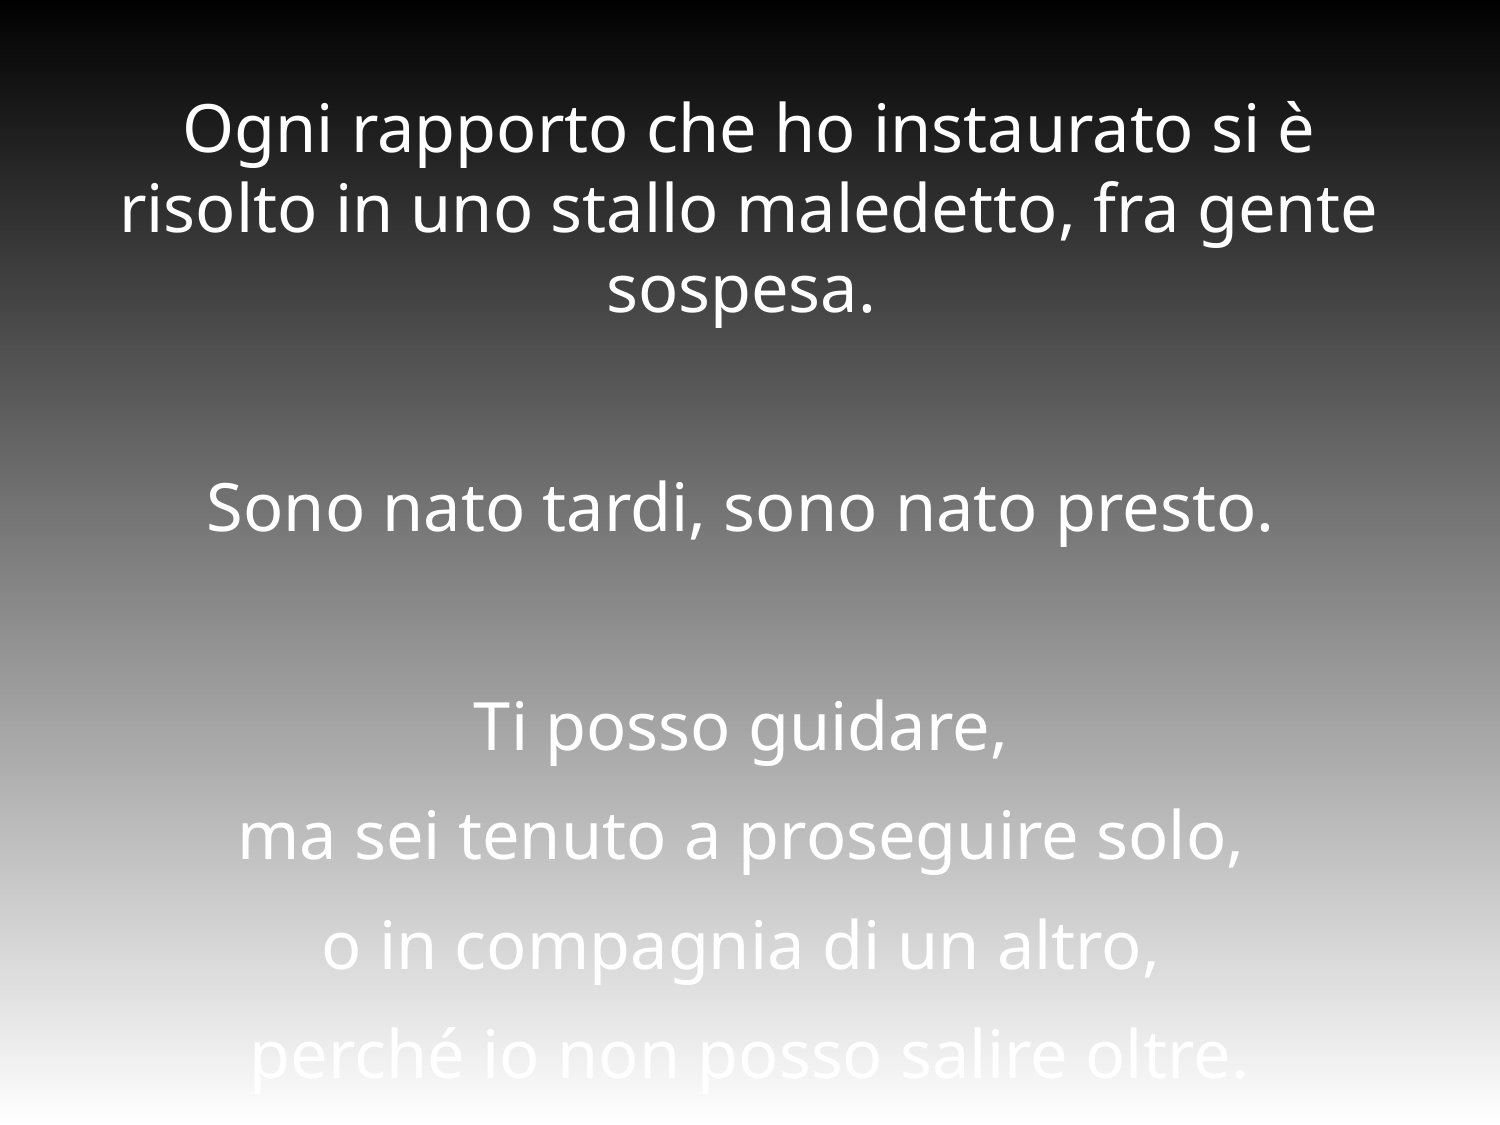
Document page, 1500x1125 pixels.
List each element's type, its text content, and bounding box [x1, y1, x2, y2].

list Ogni rapporto che ho instaurato si è risolto in uno stallo maledetto, fra gente sospesa. Sono nato tardi, sono nato presto. Ti posso guidare, ma sei tenuto a proseguire solo, o in compagnia di un altro, perché io non posso salire oltre. [75, 78, 1425, 1047]
